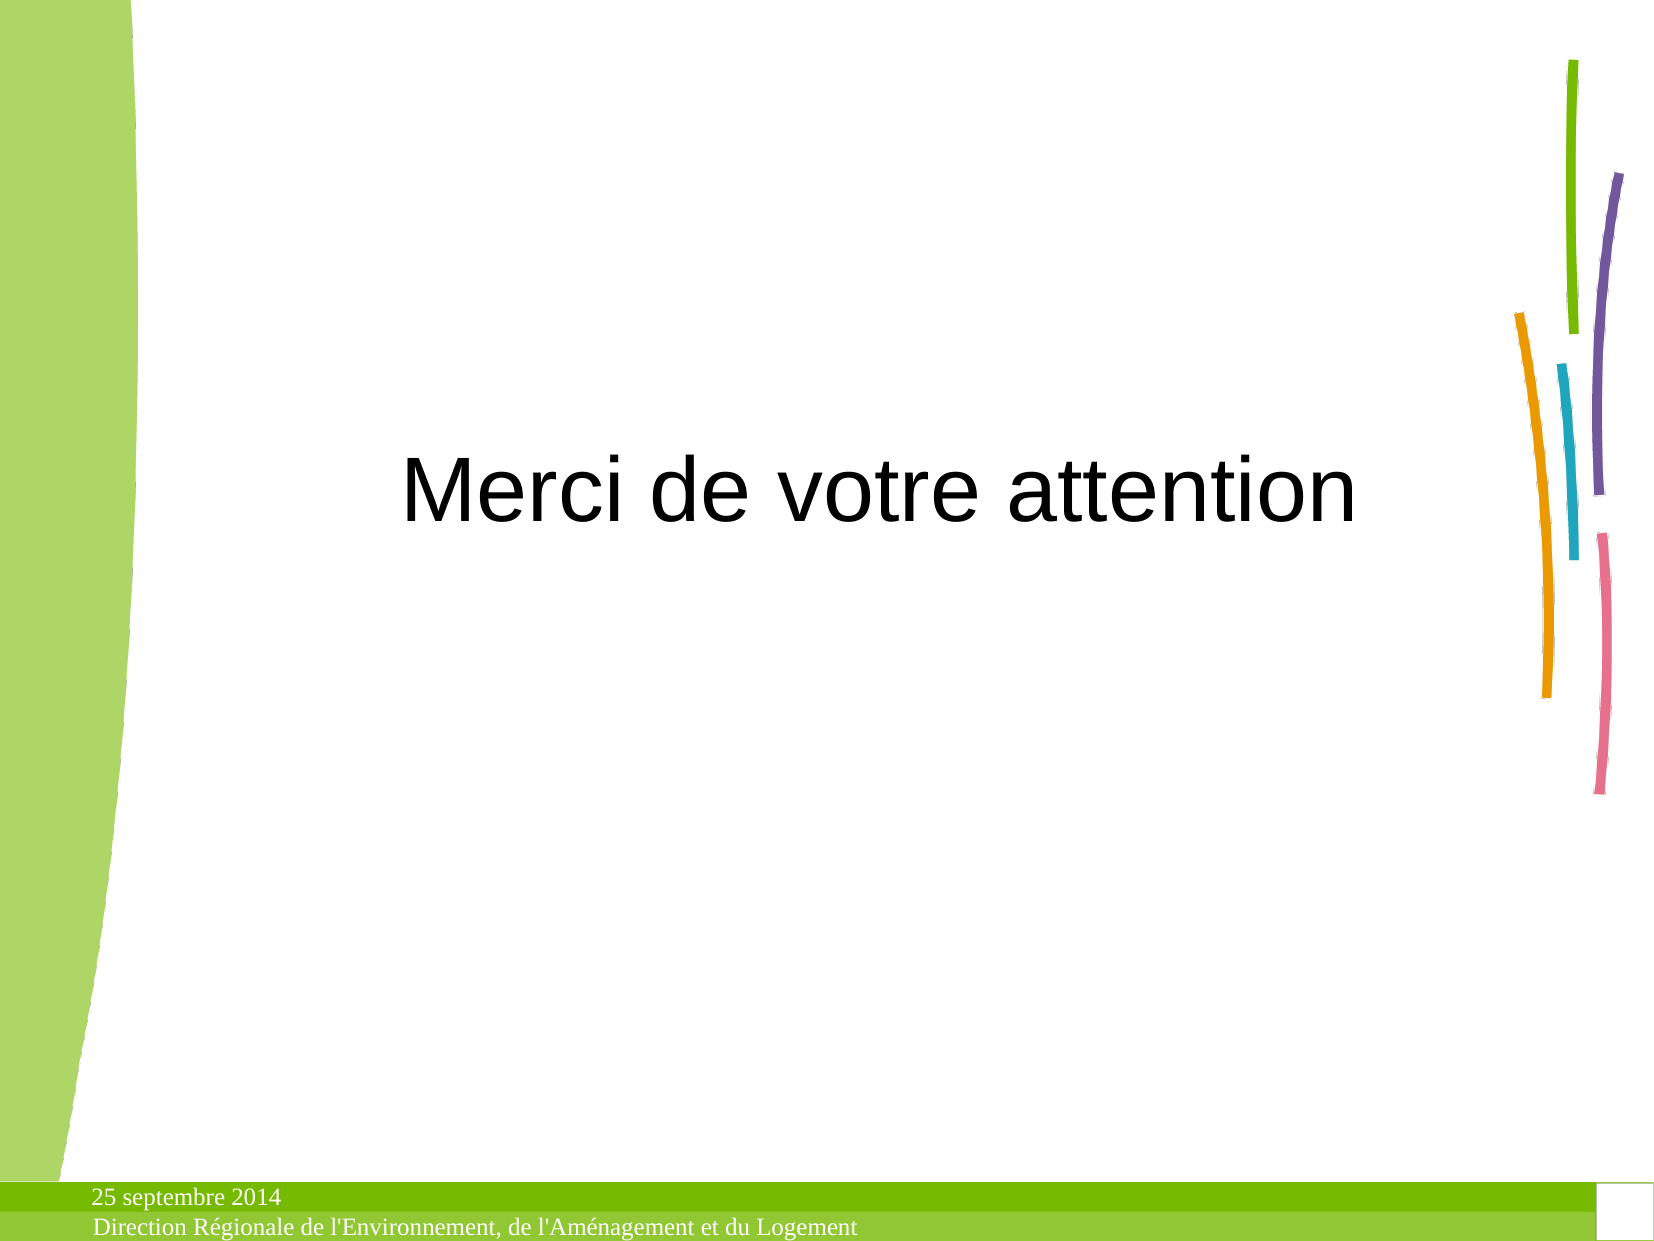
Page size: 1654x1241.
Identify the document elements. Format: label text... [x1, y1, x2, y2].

title Merci de votre attention [135, 383, 1624, 591]
picture [0, 0, 1654, 1241]
